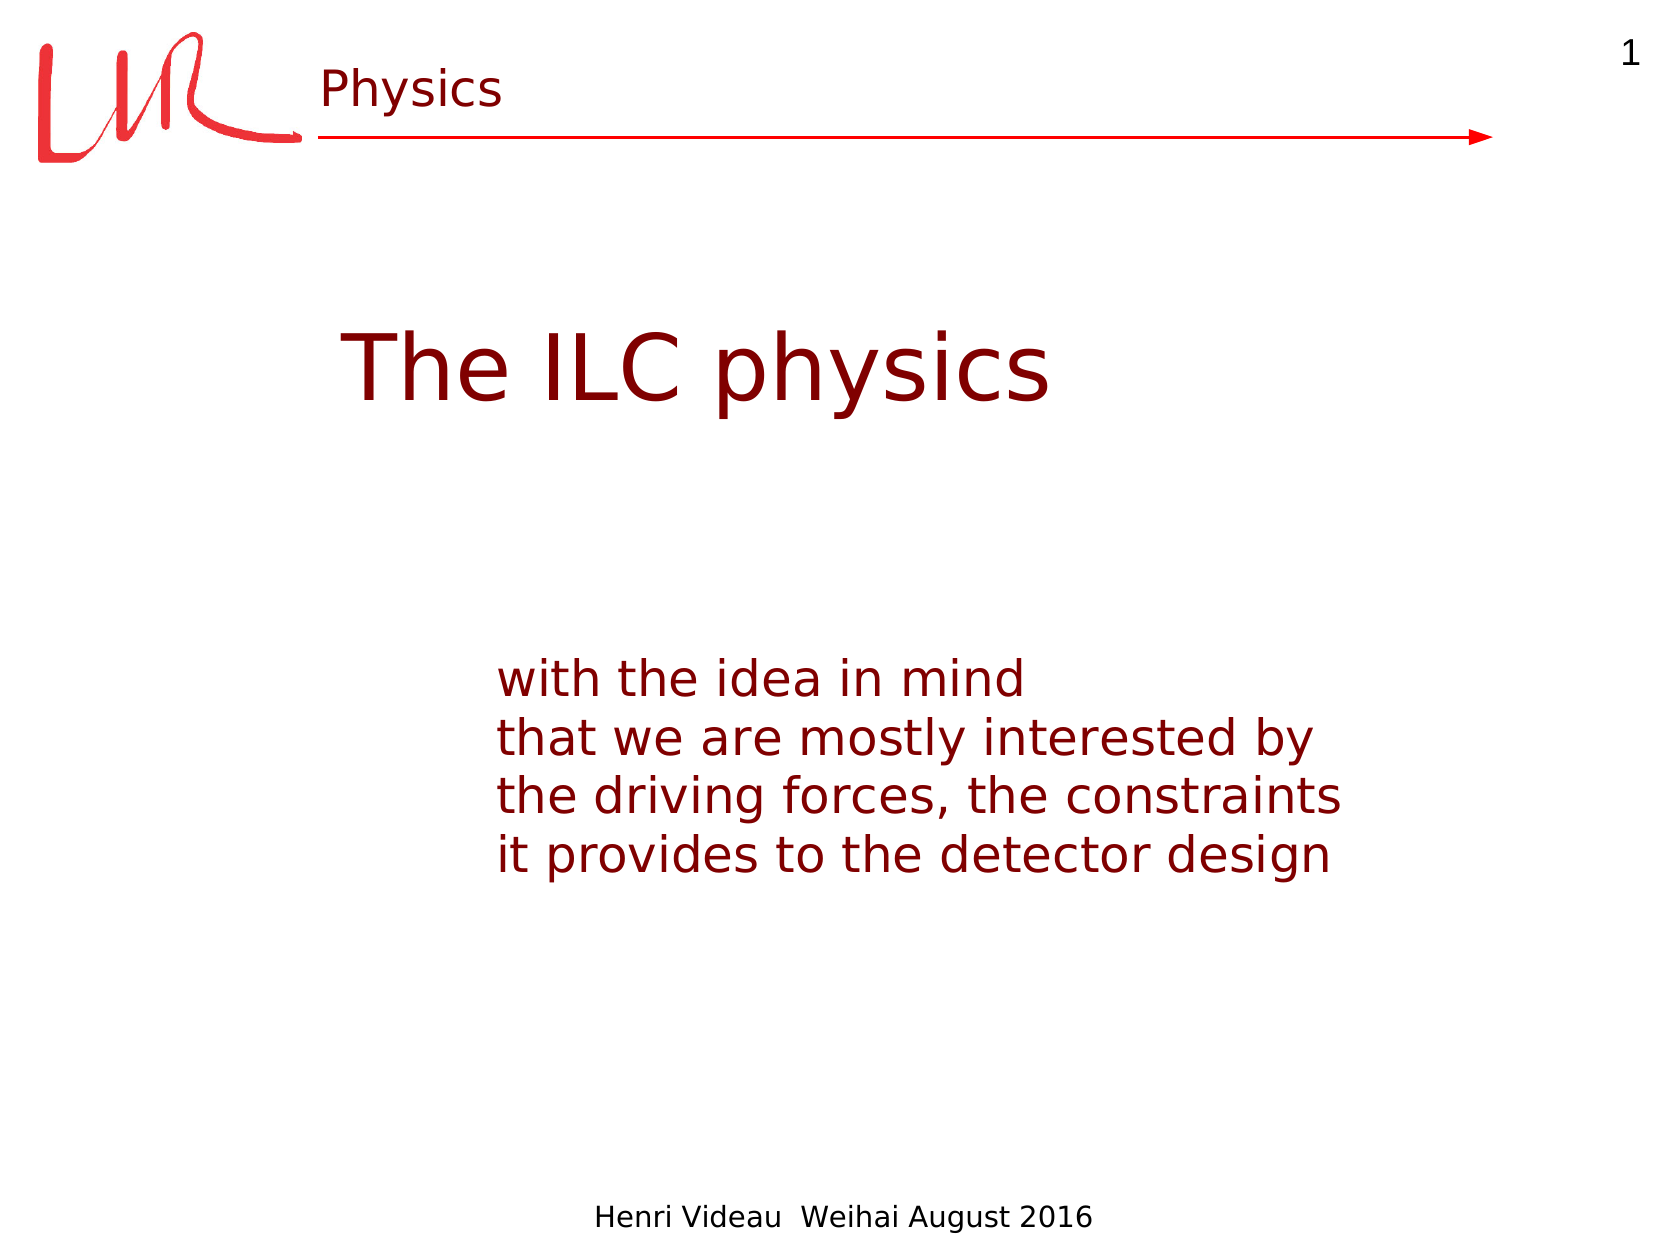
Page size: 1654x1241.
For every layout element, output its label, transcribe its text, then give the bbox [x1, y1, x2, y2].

text_box The ILC physics [341, 315, 1054, 423]
picture [38, 32, 302, 163]
text_box with the idea in mind that we are mostly interested by the driving forces, the constraints it provides to the detector design [495, 650, 1346, 885]
